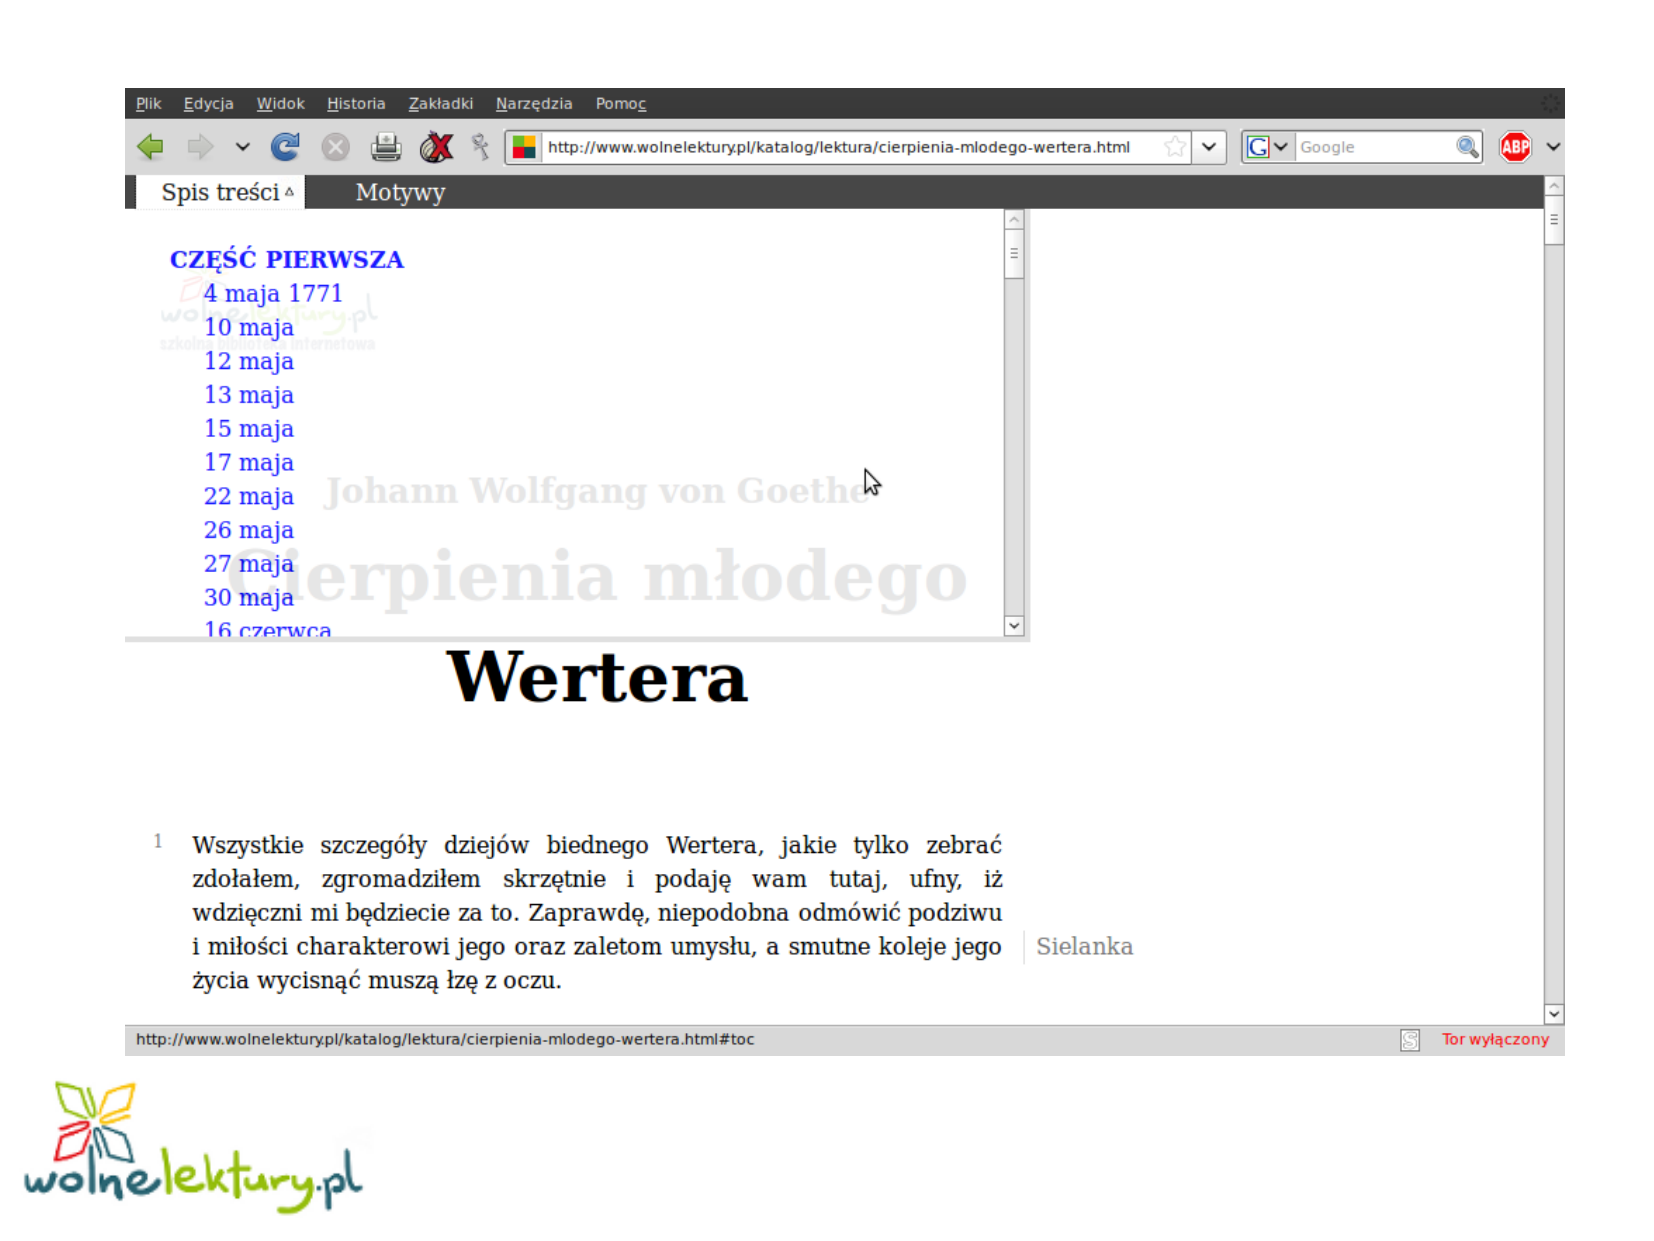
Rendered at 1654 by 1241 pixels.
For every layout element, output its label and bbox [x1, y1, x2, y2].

picture [4, 88, 1565, 1241]
